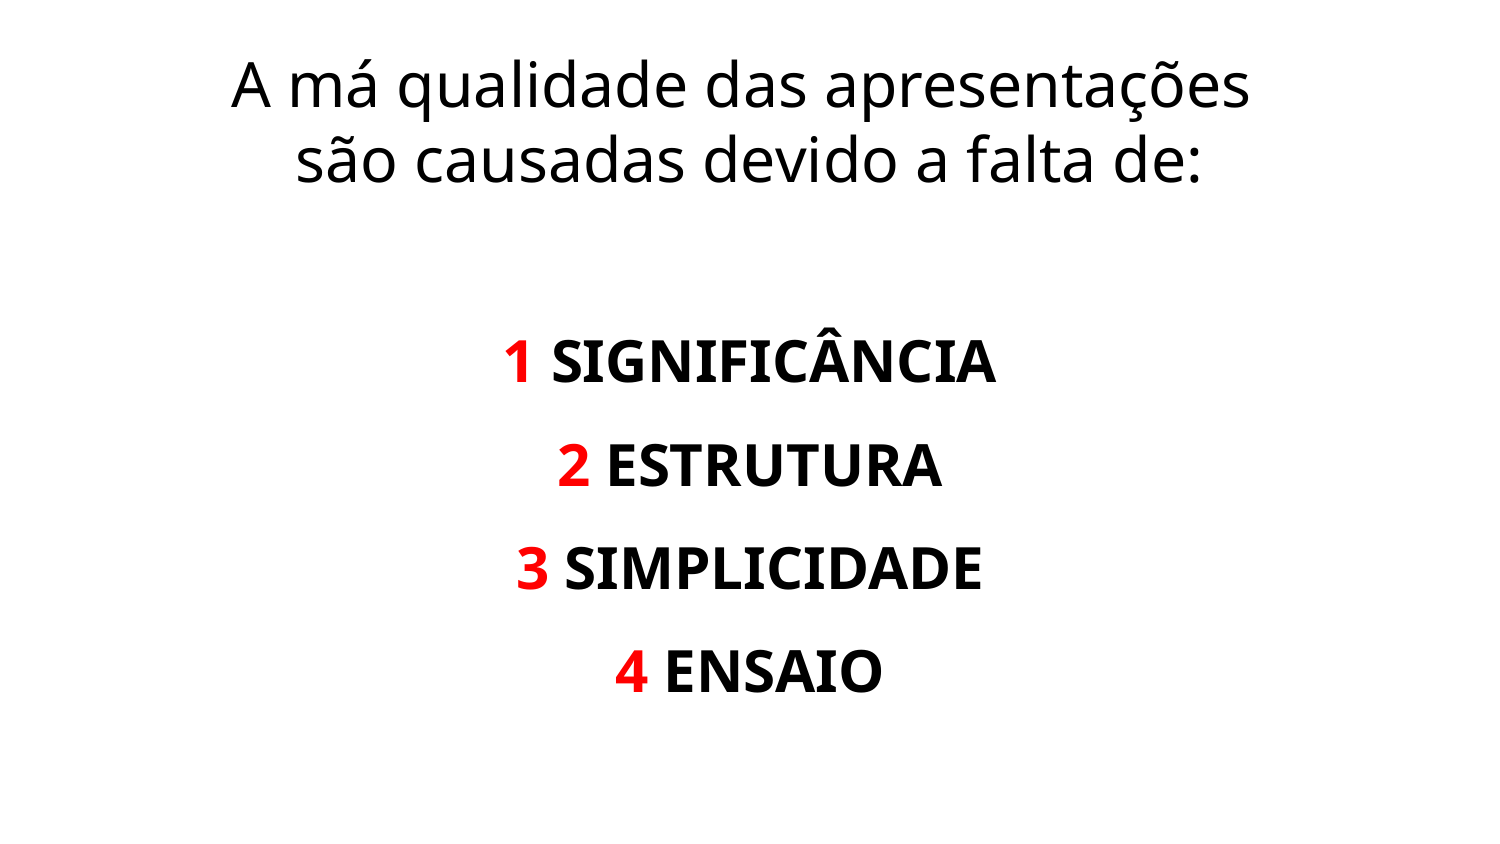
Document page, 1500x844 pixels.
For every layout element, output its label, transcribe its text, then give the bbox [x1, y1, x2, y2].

title A má qualidade das apresentações são causadas devido a falta de: [51, 29, 1449, 232]
list 1 SIGNIFICÂNCIA 2 ESTRUTURA 3 SIMPLICIDADE 4 ENSAIO [51, 232, 1449, 779]
